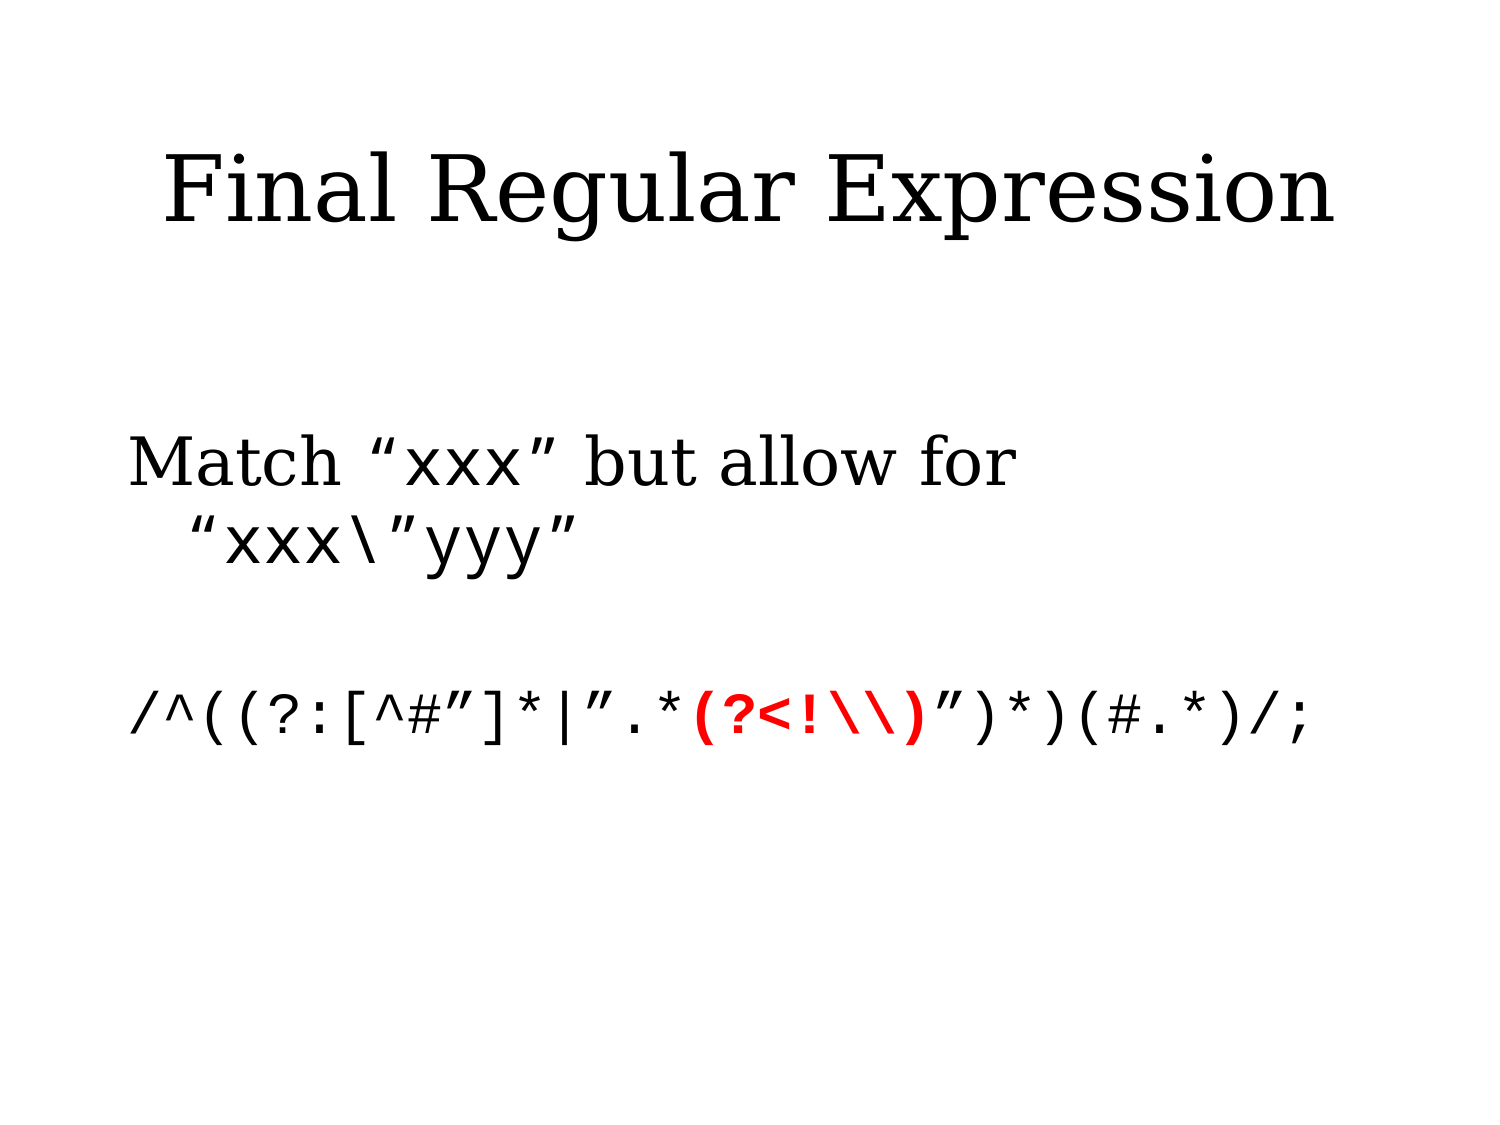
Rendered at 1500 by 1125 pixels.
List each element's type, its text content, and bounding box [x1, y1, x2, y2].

title Final Regular Expression [112, 99, 1388, 288]
list Match “xxx” but allow for “xxx\”yyy” /^((?:[^#”]*|”.*(?<!\\)”)*)(#.*)/; [112, 324, 1388, 1000]
